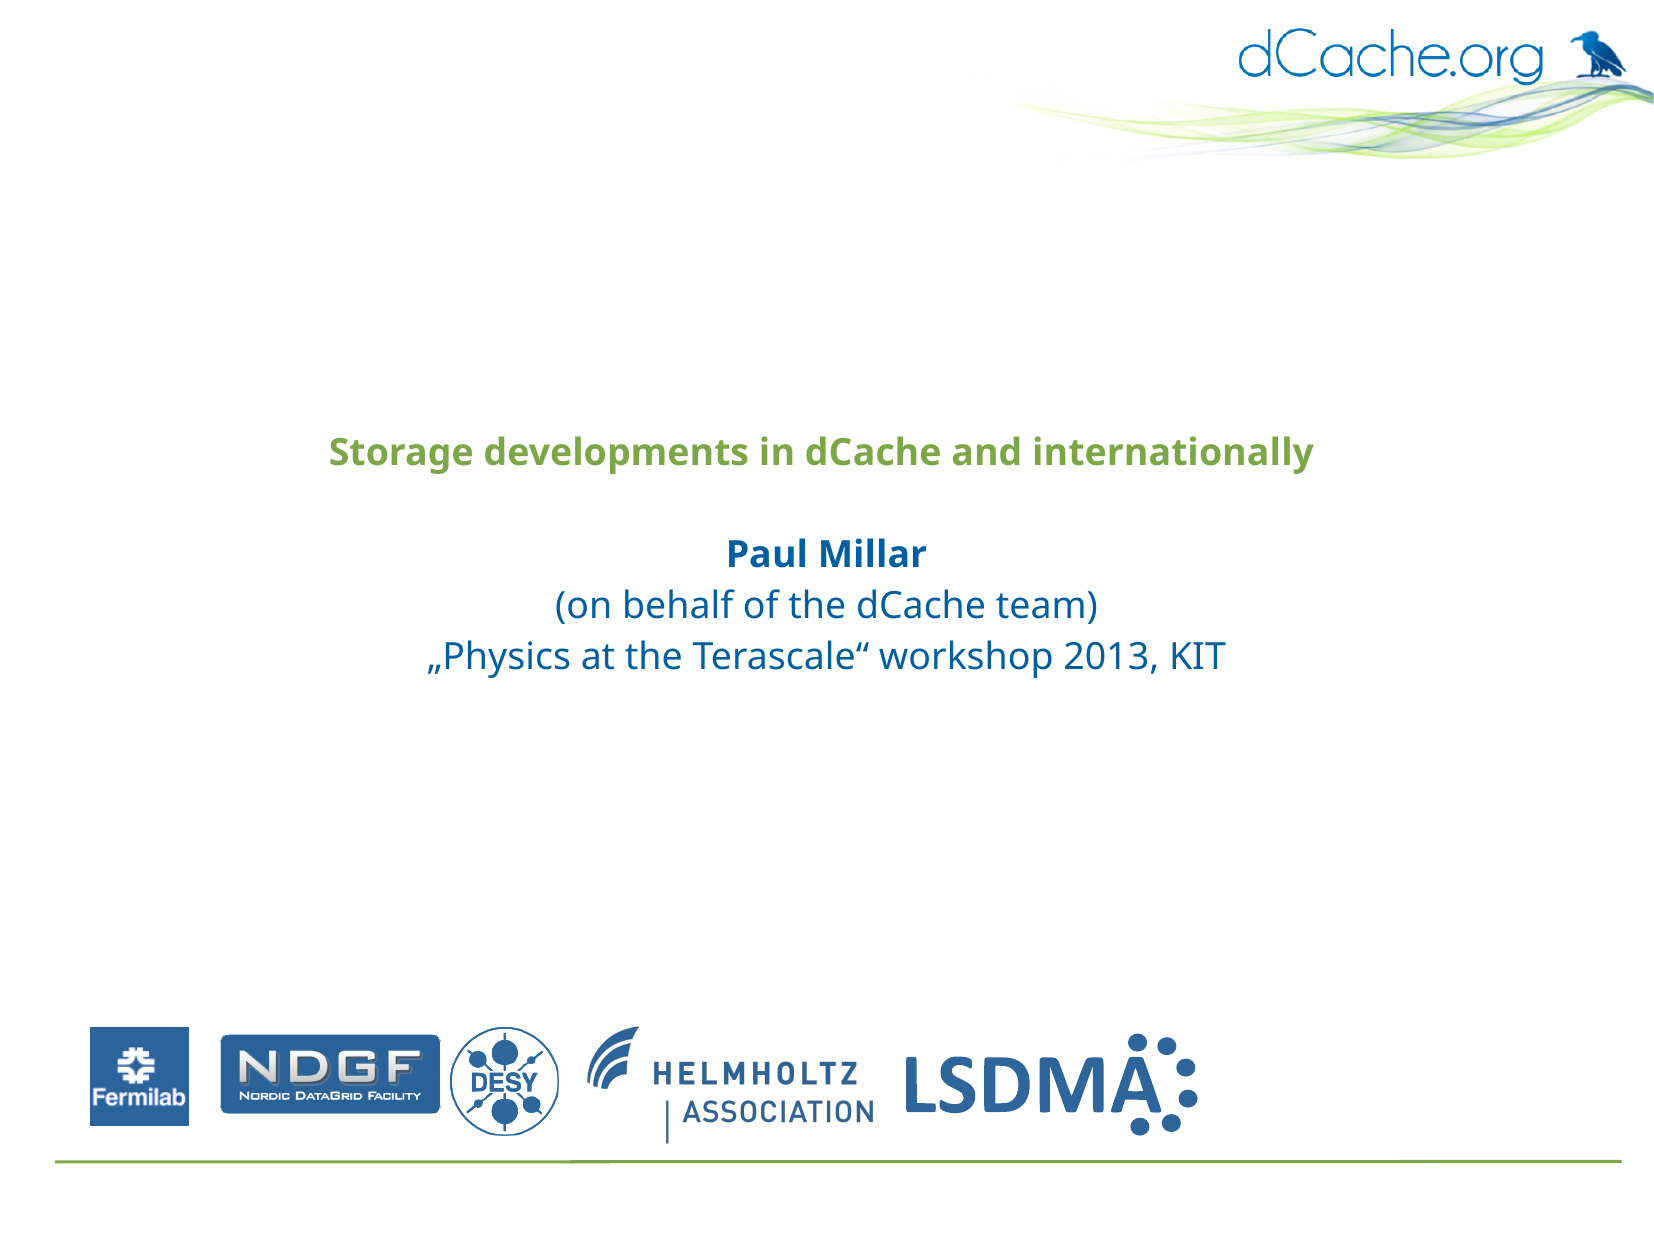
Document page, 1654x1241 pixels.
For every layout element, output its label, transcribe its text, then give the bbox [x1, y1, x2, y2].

text_box Storage developments in dCache and internationally Paul Millar (on behalf of the dCache team) „Physics at the Terascale“ workshop 2013, KIT [0, 417, 1654, 689]
picture [90, 1027, 189, 1126]
picture [204, 1011, 559, 1139]
picture [573, 1015, 887, 1155]
picture [956, 16, 1654, 169]
picture [906, 1033, 1198, 1136]
